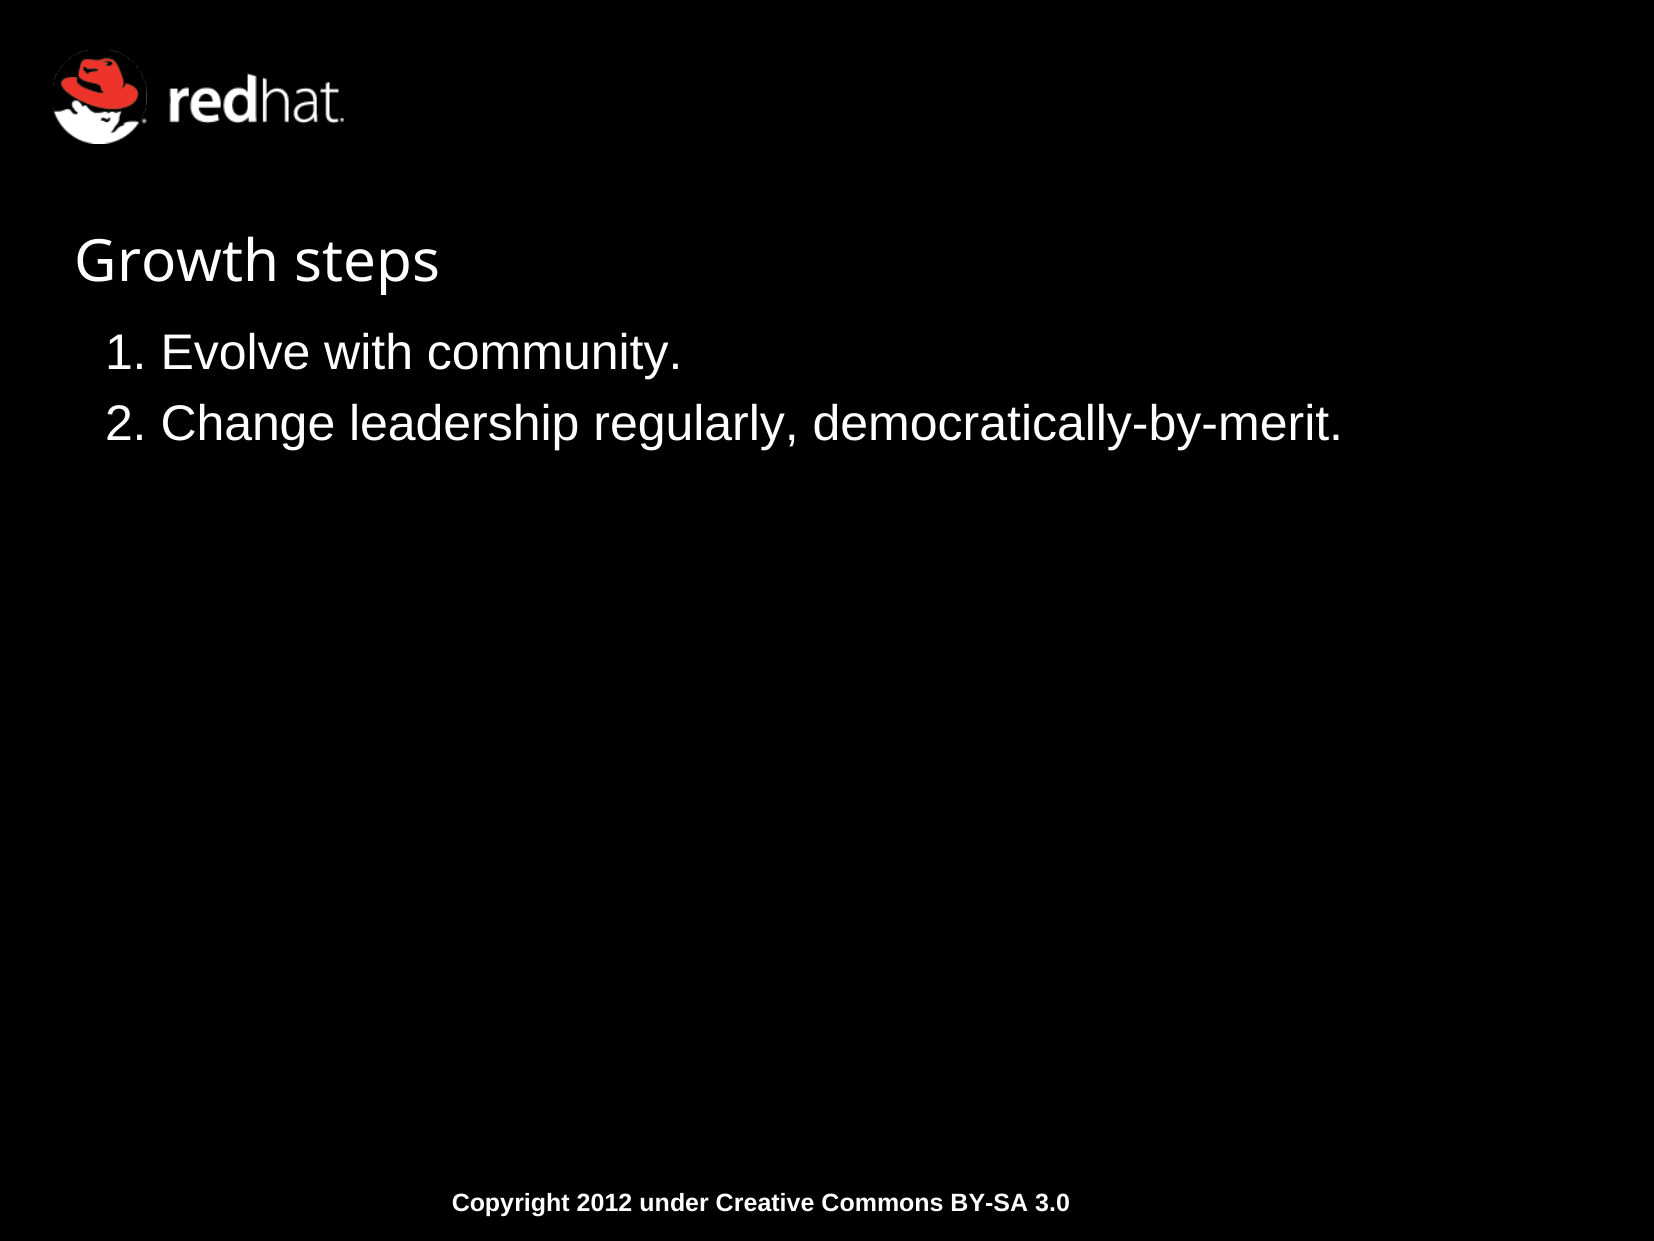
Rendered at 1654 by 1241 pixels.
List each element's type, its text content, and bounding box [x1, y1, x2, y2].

list 1. Evolve with community. 2. Change leadership regularly, democratically-by-merit. [77, 324, 1500, 1186]
picture [52, 49, 345, 144]
title Growth steps [74, 199, 1506, 318]
